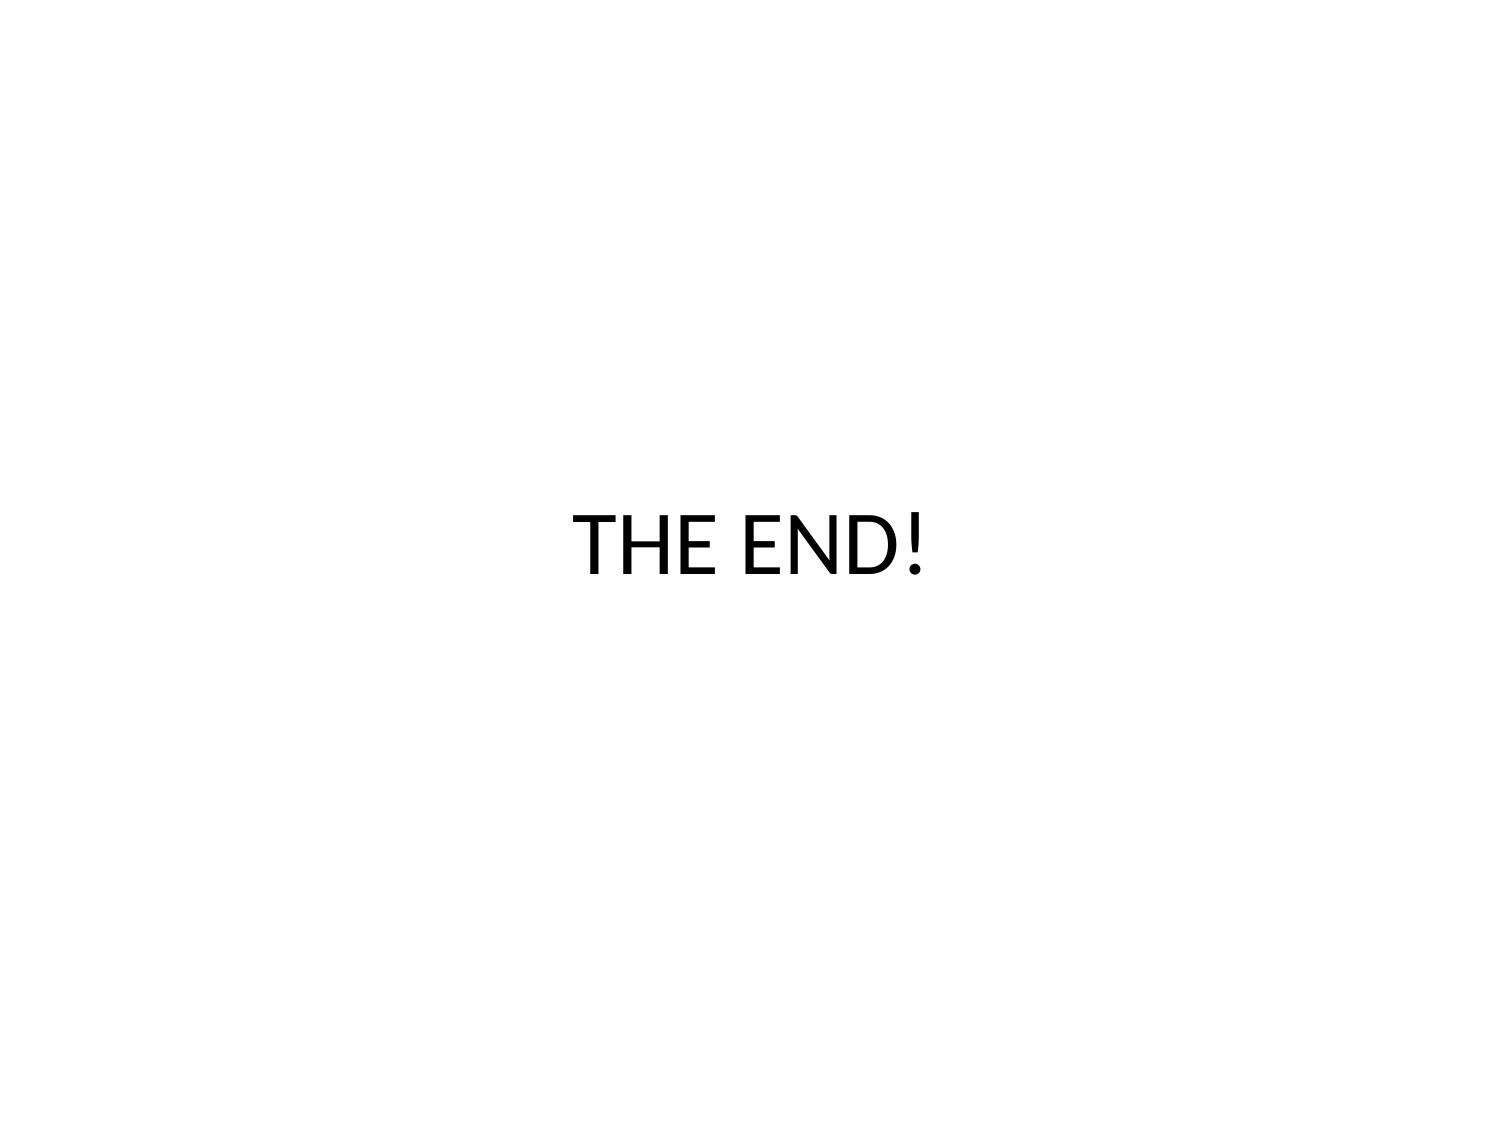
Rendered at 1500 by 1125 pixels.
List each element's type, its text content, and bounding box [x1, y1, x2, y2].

title THE END! [76, 444, 1427, 632]
